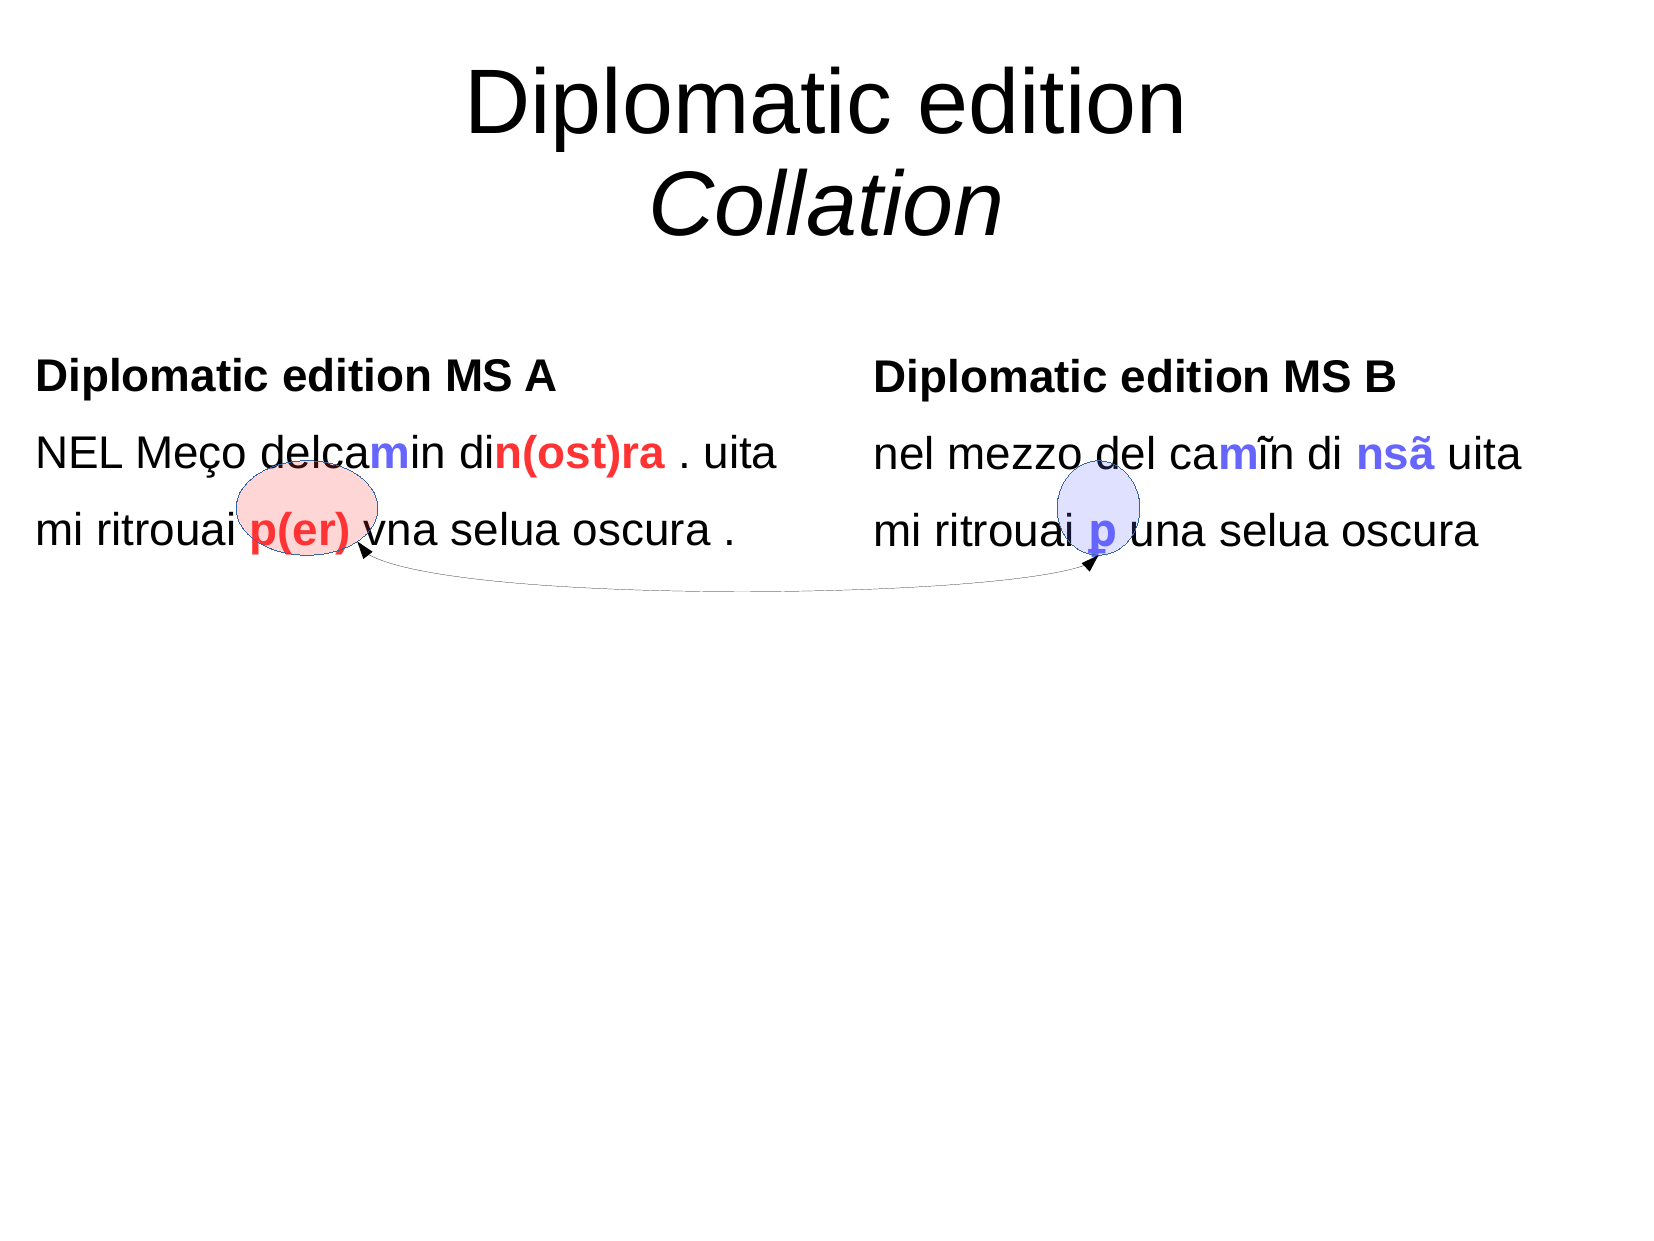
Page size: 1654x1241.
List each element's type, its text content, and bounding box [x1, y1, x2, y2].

title Diplomatic edition Collation [82, 49, 1571, 257]
text_box [236, 460, 378, 556]
list Diplomatic edition MS B nel mezzo del cam̃in di nsã uita mi ritrouai ꝑ una selua oscura [874, 325, 1642, 603]
list Diplomatic edition MS A NEL Meço delcamin din(ost)ra . uita mi ritrouai p(er) vna selua oscura . [35, 324, 857, 649]
text_box [1057, 460, 1140, 556]
